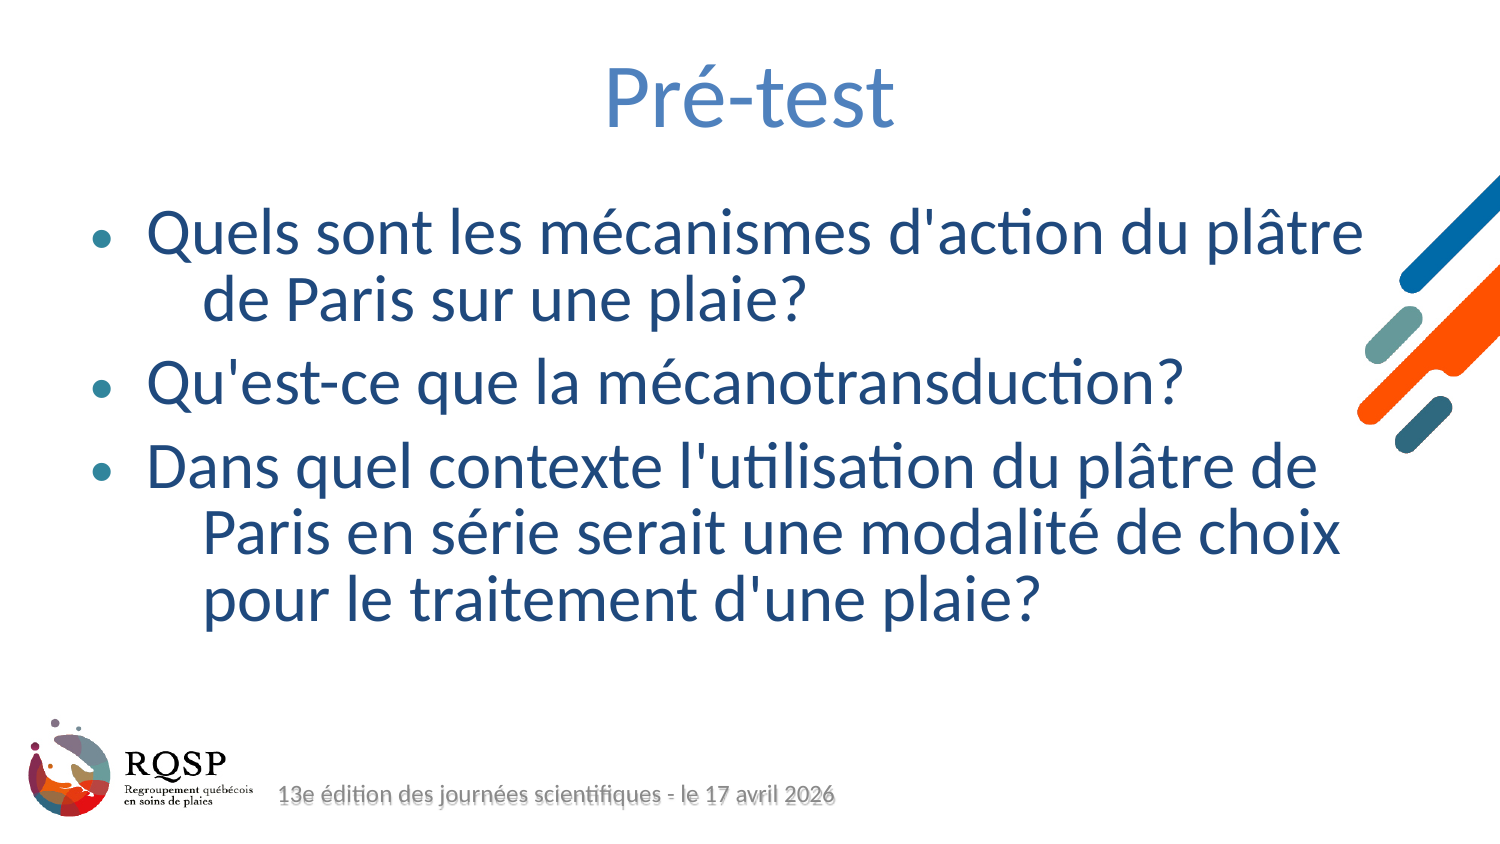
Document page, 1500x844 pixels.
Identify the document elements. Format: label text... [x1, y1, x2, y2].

list Quels sont les mécanismes d'action du plâtre de Paris sur une plaie? Qu'est-ce que la mécanotransduction? Dans quel contexte l'utilisation du plâtre de Paris en série serait une modalité de choix pour le traitement d'une plaie? [75, 196, 1426, 754]
title Pré-test [75, 33, 1426, 175]
